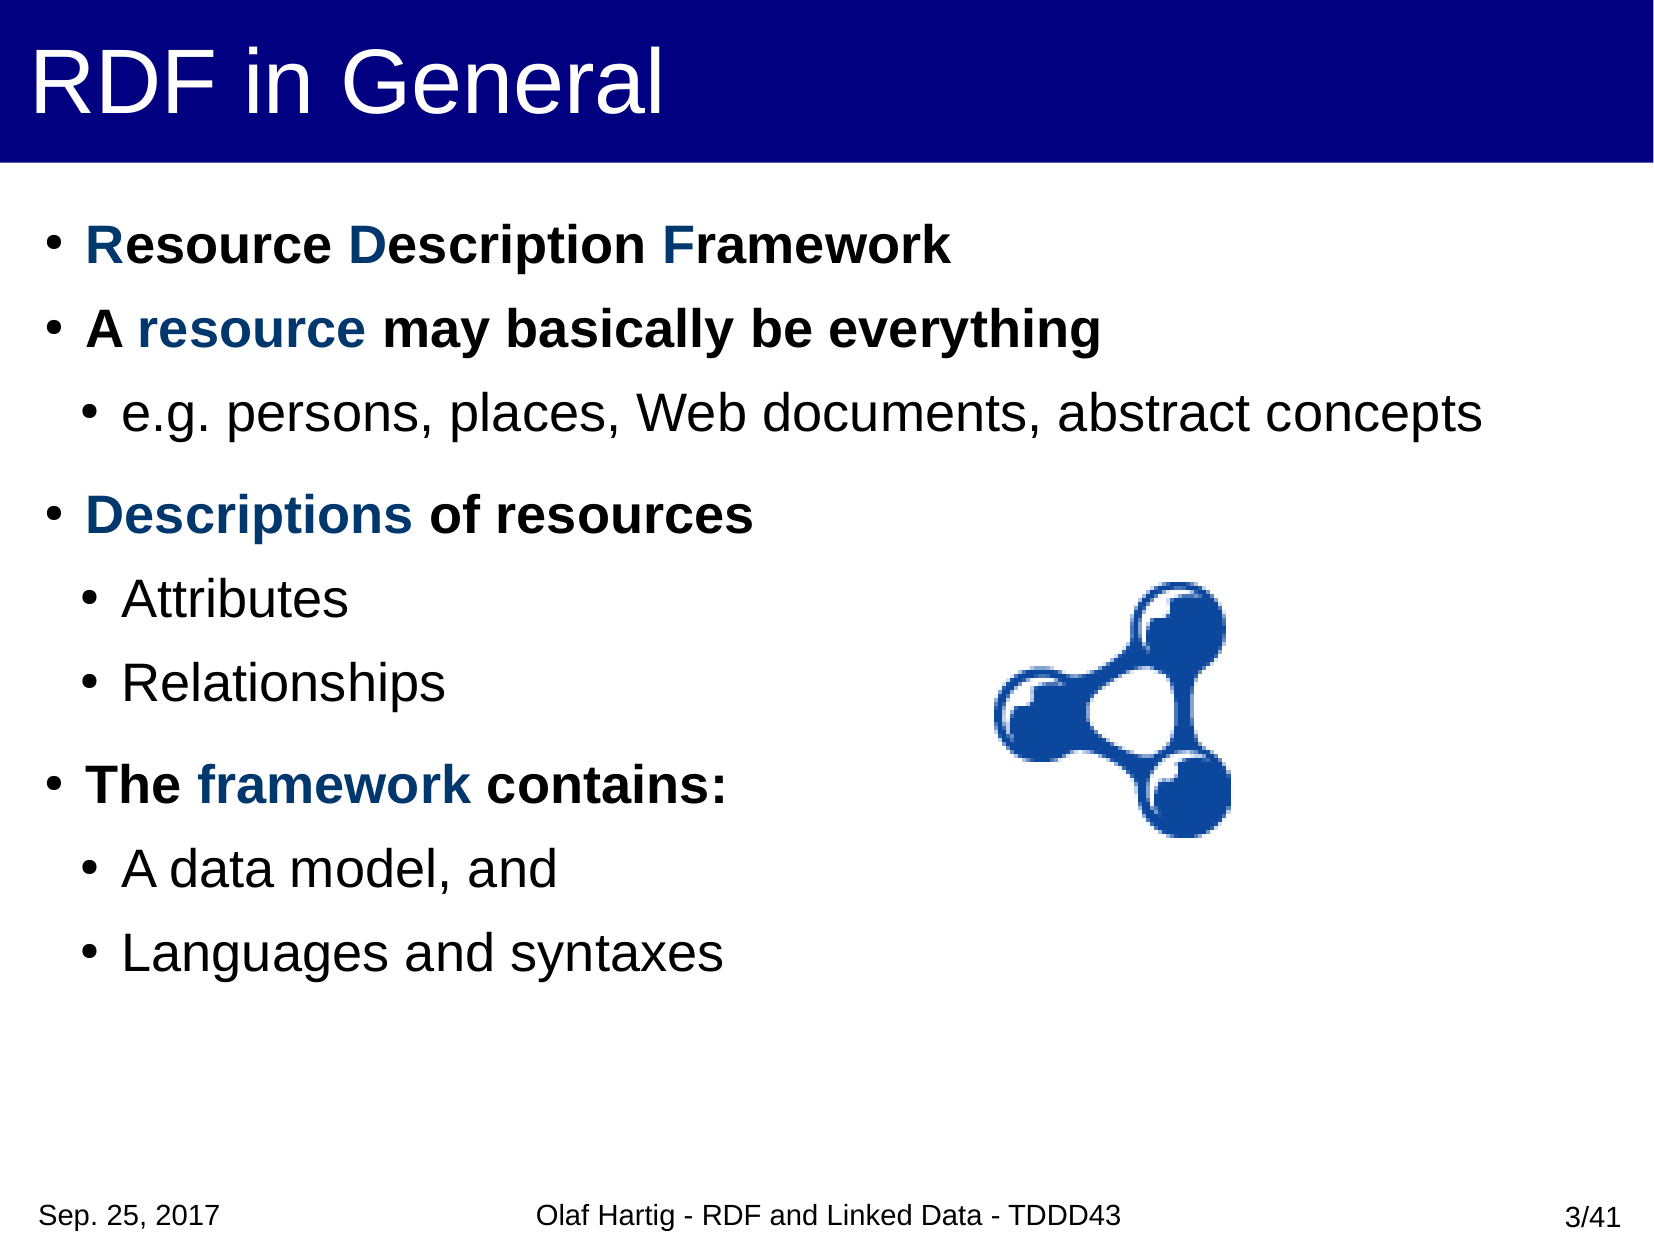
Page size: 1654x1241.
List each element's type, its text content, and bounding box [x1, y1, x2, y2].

picture [994, 582, 1231, 838]
title RDF in General [0, 0, 1654, 163]
text_box Resource Description Framework A resource may basically be everything e.g. persons, places, Web documents, abstract concepts Descriptions of resources Attributes Relationships The framework contains: A data model, and Languages and syntaxes [29, 206, 1625, 1152]
